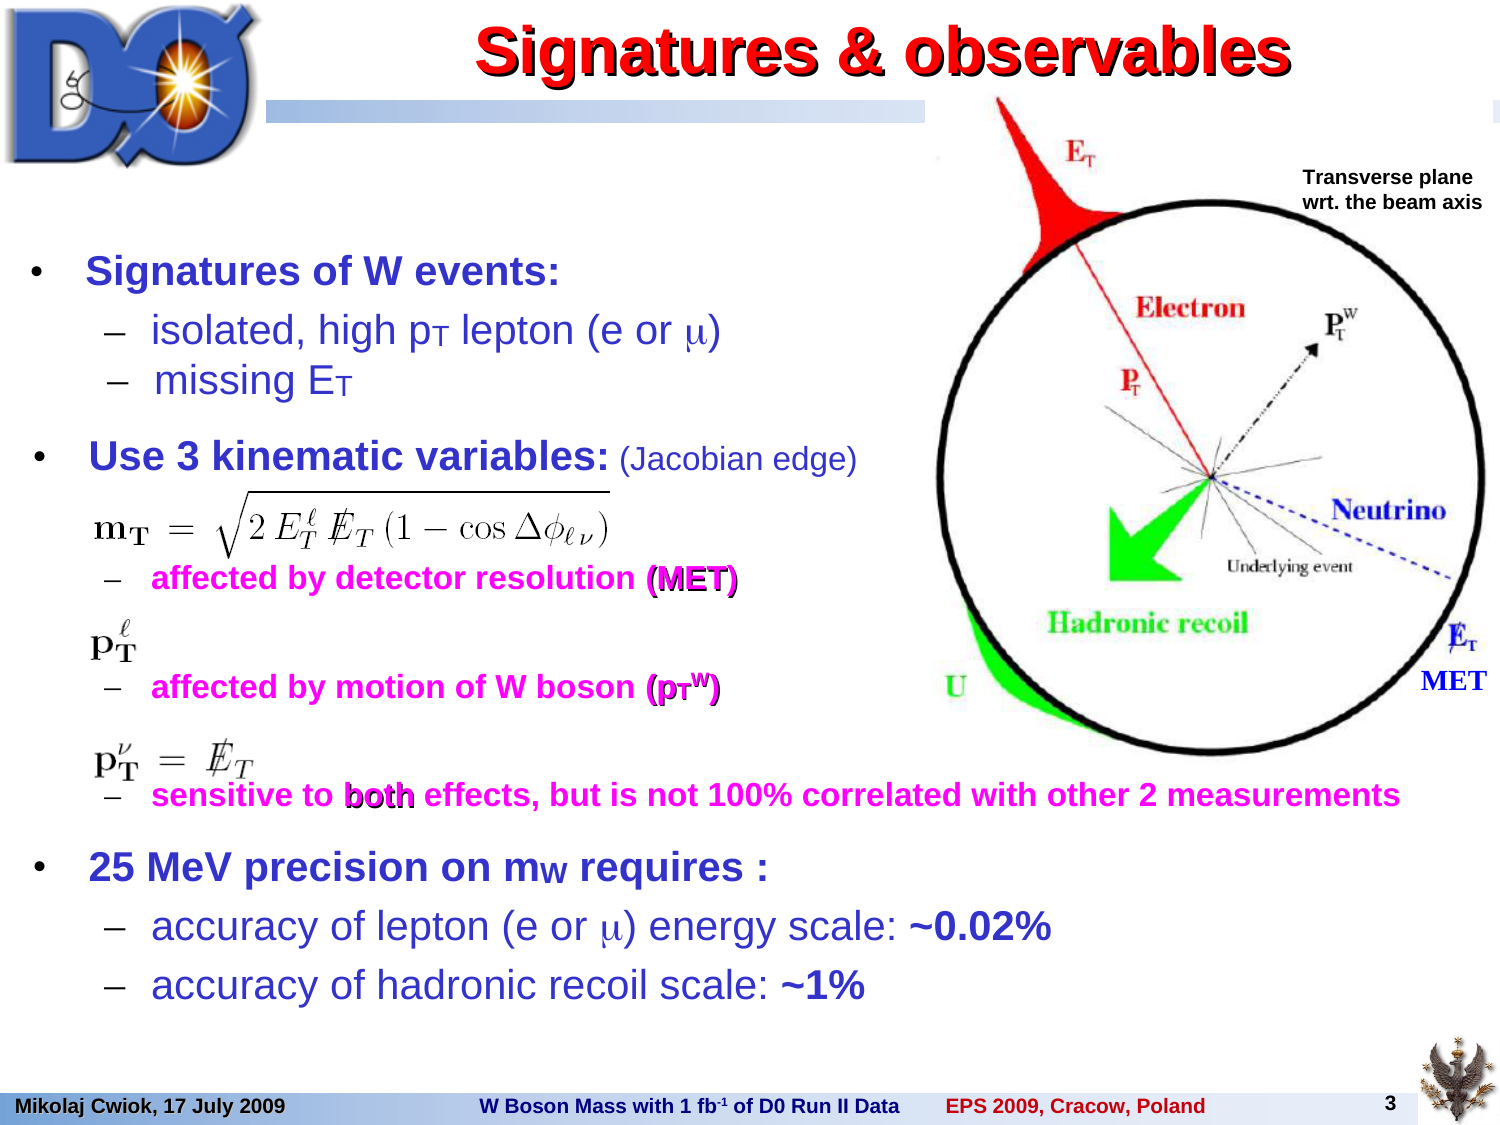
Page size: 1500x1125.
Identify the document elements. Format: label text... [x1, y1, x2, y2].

title Signatures & observables [266, 0, 1500, 100]
subtitle Signatures of W events: isolated, high pT lepton (e or m) missing ET Use 3 kinematic variables: (Jacobian edge) affected by detector resolution (MET) affected by motion of W boson (pTW) sensitive to both effects, but is not 100% correlated with other 2 measurements 25 MeV precision on mW requires : accuracy of lepton (e or m) energy scale: ~0.02% accuracy of hadronic recoil scale: ~1% [29, 191, 1499, 1065]
text_box MET [1406, 654, 1500, 705]
picture [0, 1034, 1500, 1125]
text_box Transverse plane wrt. the beam axis [1287, 156, 1498, 221]
picture [0, 0, 1500, 191]
